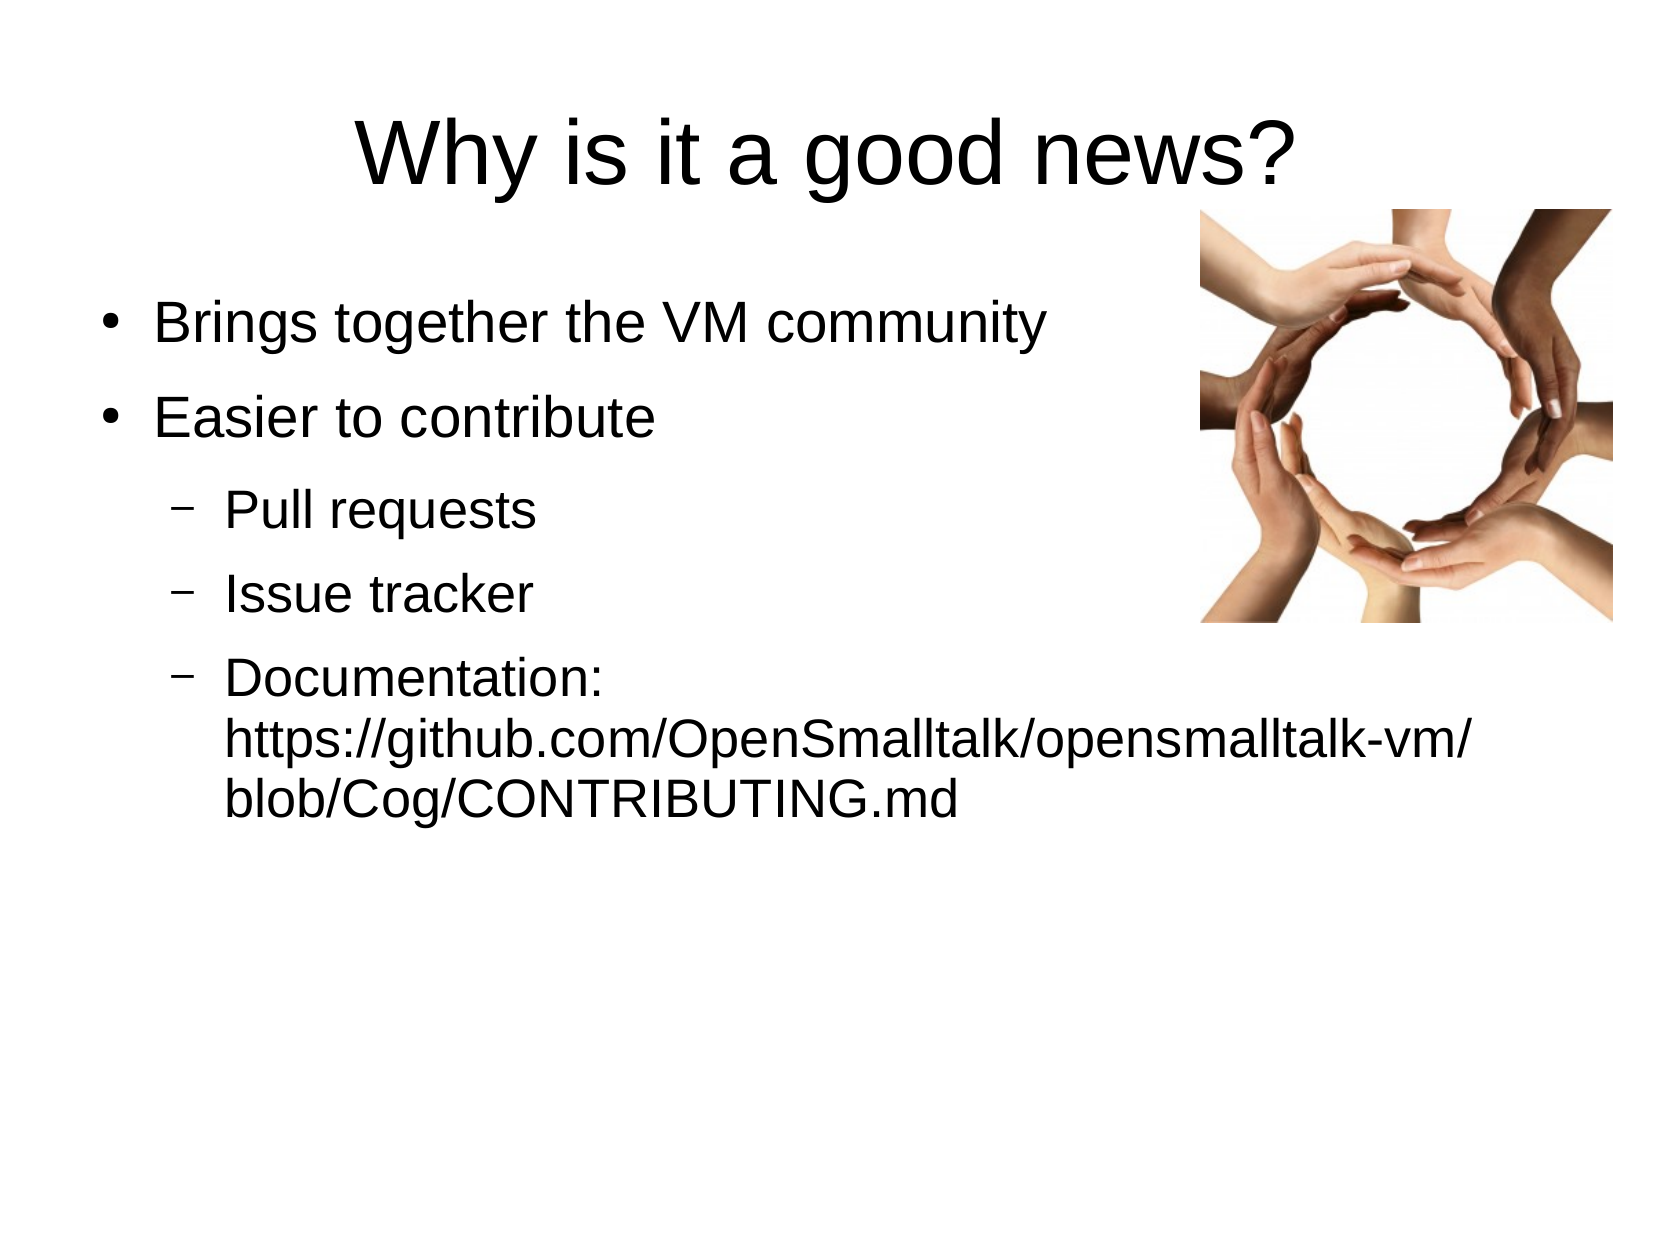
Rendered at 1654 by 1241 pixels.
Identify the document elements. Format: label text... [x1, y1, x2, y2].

title Why is it a good news? [82, 49, 1571, 257]
picture [1200, 209, 1613, 623]
list Brings together the VM community Easier to contribute Pull requests Issue tracker Documentation: https://github.com/OpenSmalltalk/opensmalltalk-vm/blob/Cog/CONTRIBUTING.md [82, 290, 1571, 1010]
